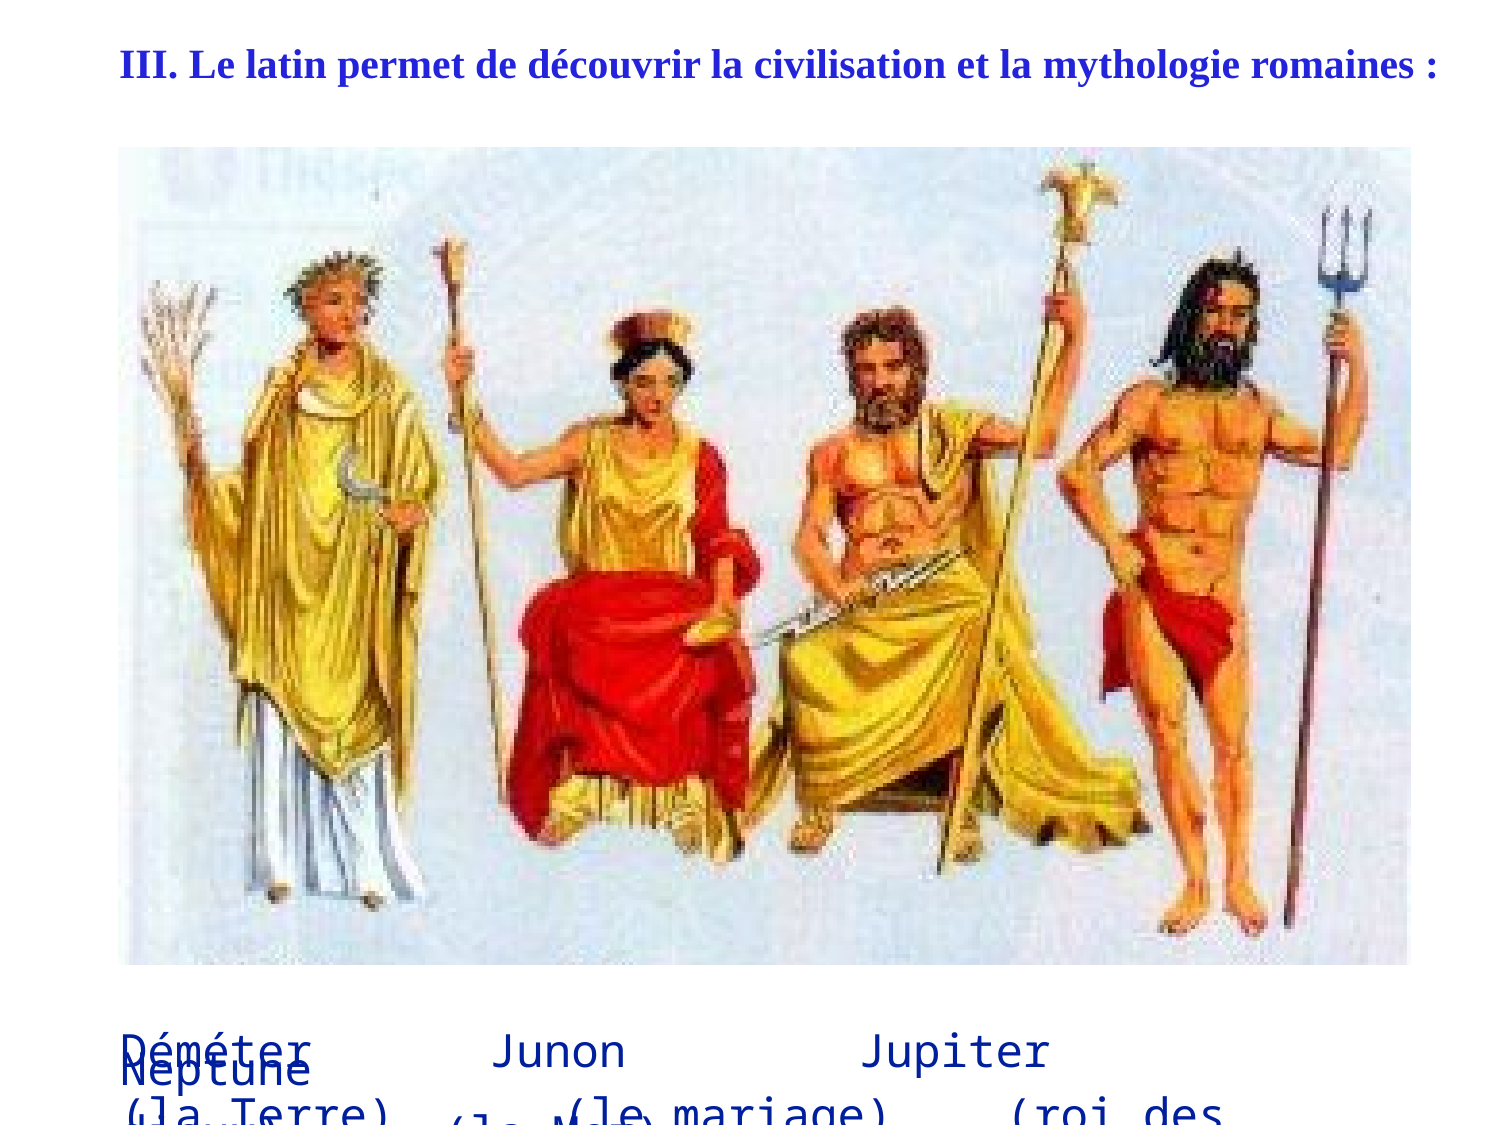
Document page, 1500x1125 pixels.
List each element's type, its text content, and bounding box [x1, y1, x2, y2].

text_box III. Le latin permet de découvrir la civilisation et la mythologie romaines : [59, 35, 1500, 96]
text_box Déméter Junon Jupiter Neptune (la Terre) (le mariage) (roi des dieux) (la Mer) [106, 964, 1422, 1087]
picture [118, 147, 1411, 964]
